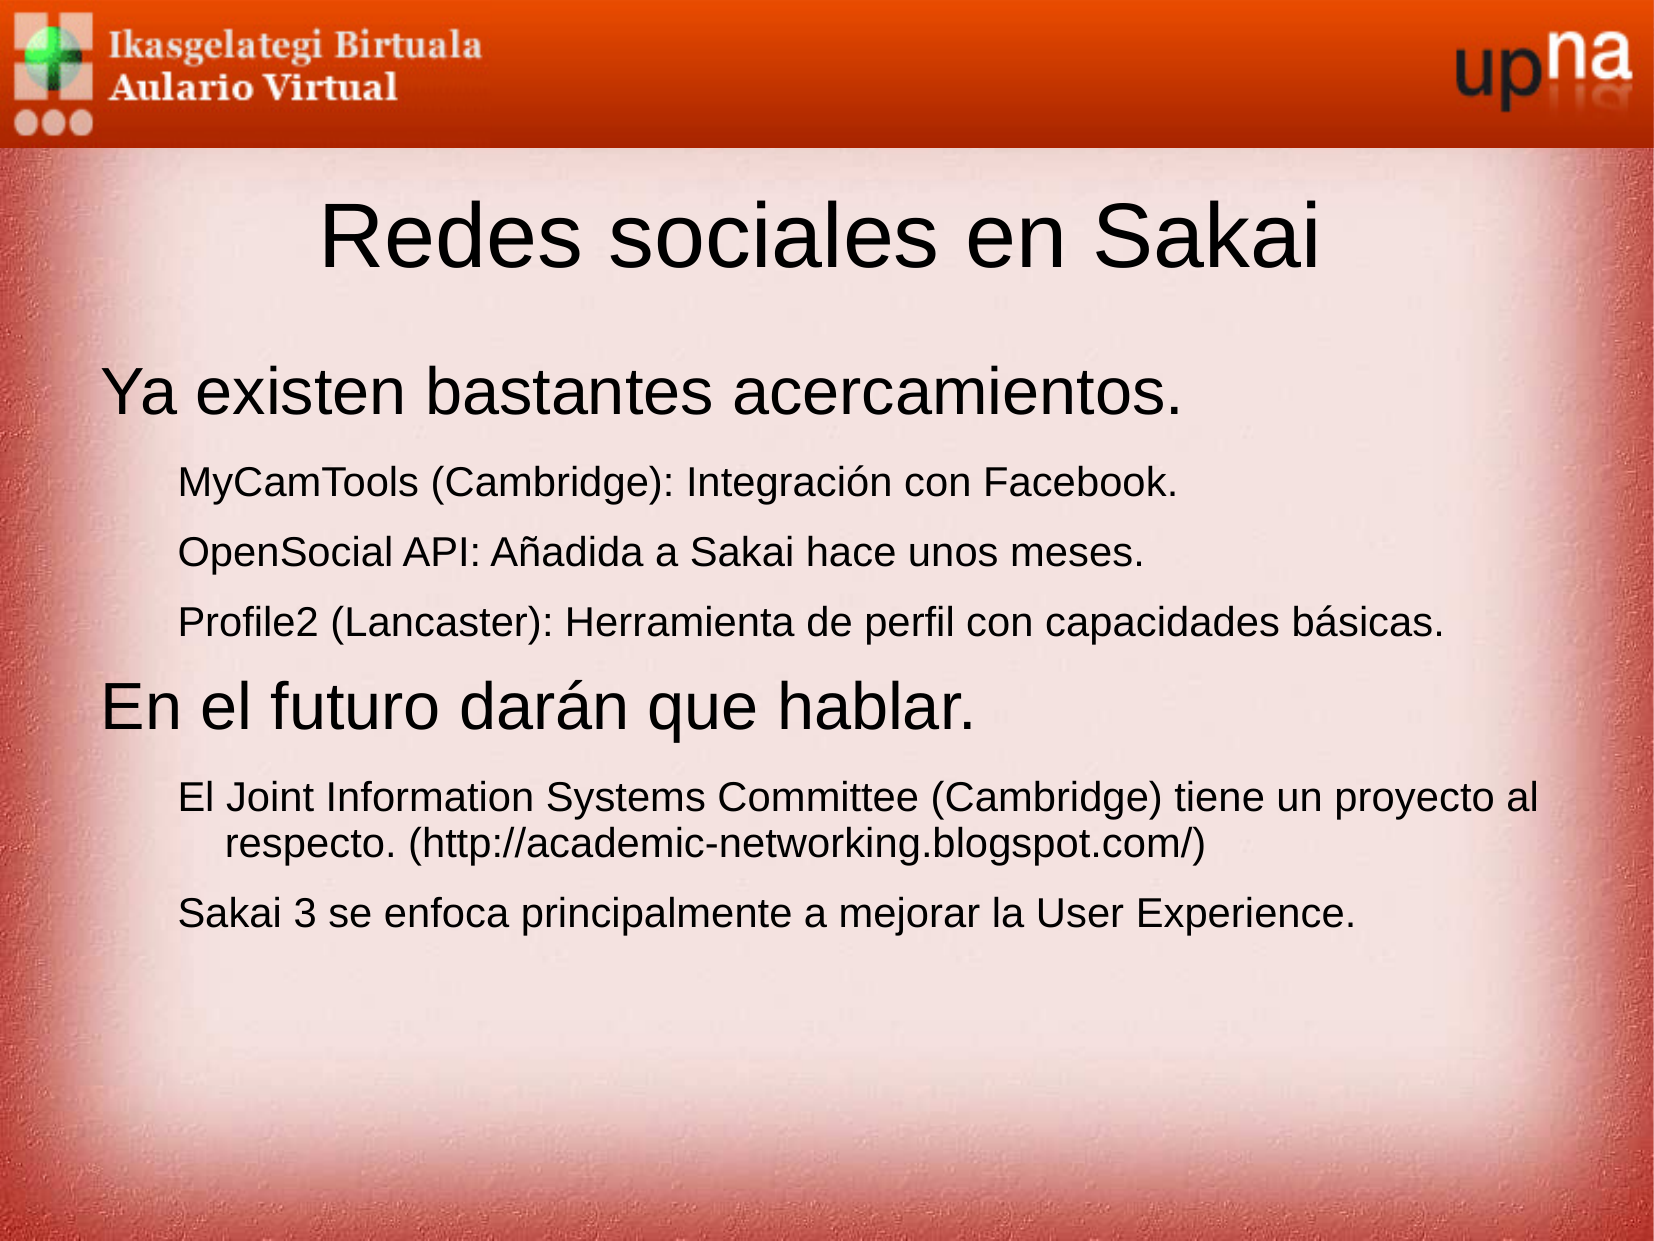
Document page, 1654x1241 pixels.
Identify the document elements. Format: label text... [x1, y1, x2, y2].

picture [0, 0, 1654, 1241]
list Ya existen bastantes acercamientos. MyCamTools (Cambridge): Integración con Facebook. OpenSocial API: Añadida a Sakai hace unos meses. Profile2 (Lancaster): Herramienta de perfil con capacidades básicas. En el futuro darán que hablar. El Joint Information Systems Committee (Cambridge) tiene un proyecto al respecto. (http://academic-networking.blogspot.com/) Sakai 3 se enfoca principalmente a mejorar la User Experience. [83, 354, 1572, 1095]
title Redes sociales en Sakai [77, 147, 1565, 325]
